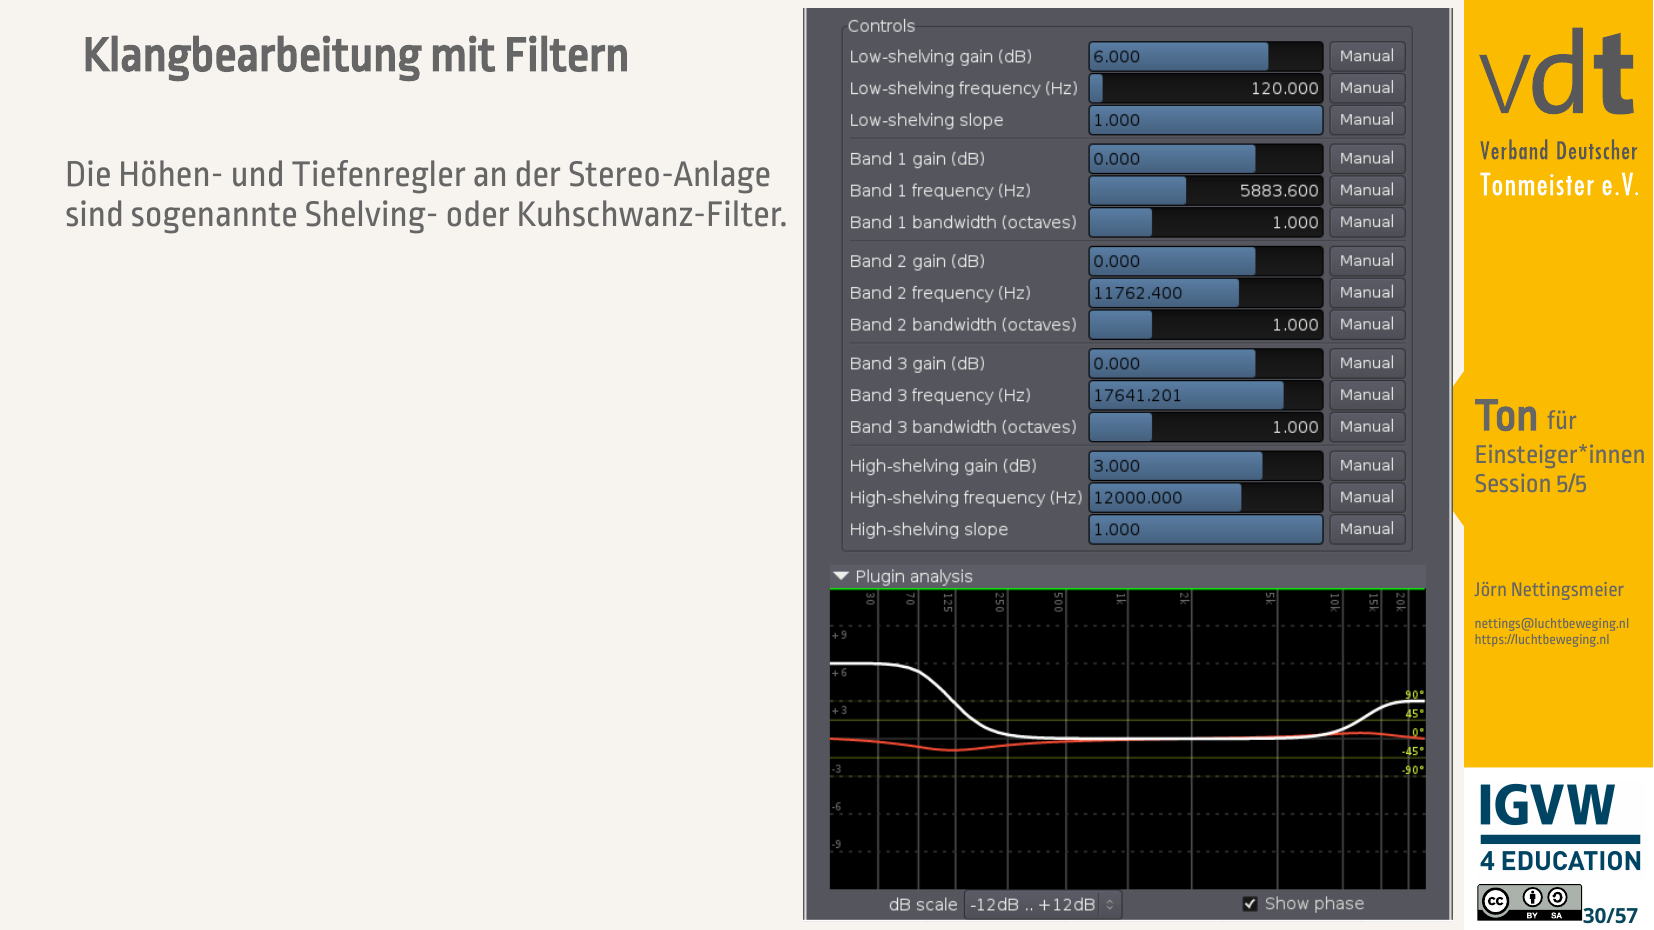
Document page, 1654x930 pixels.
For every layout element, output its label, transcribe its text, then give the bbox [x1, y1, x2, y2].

list Die Höhen- und Tiefenregler an der Stereo-Anlage sind sogenannte Shelving- oder Kuhschwanz-Filter. [0, 154, 792, 886]
picture [1477, 780, 1646, 882]
title Klangbearbeitung mit Filtern [82, 4, 1571, 107]
picture [803, 8, 1453, 922]
